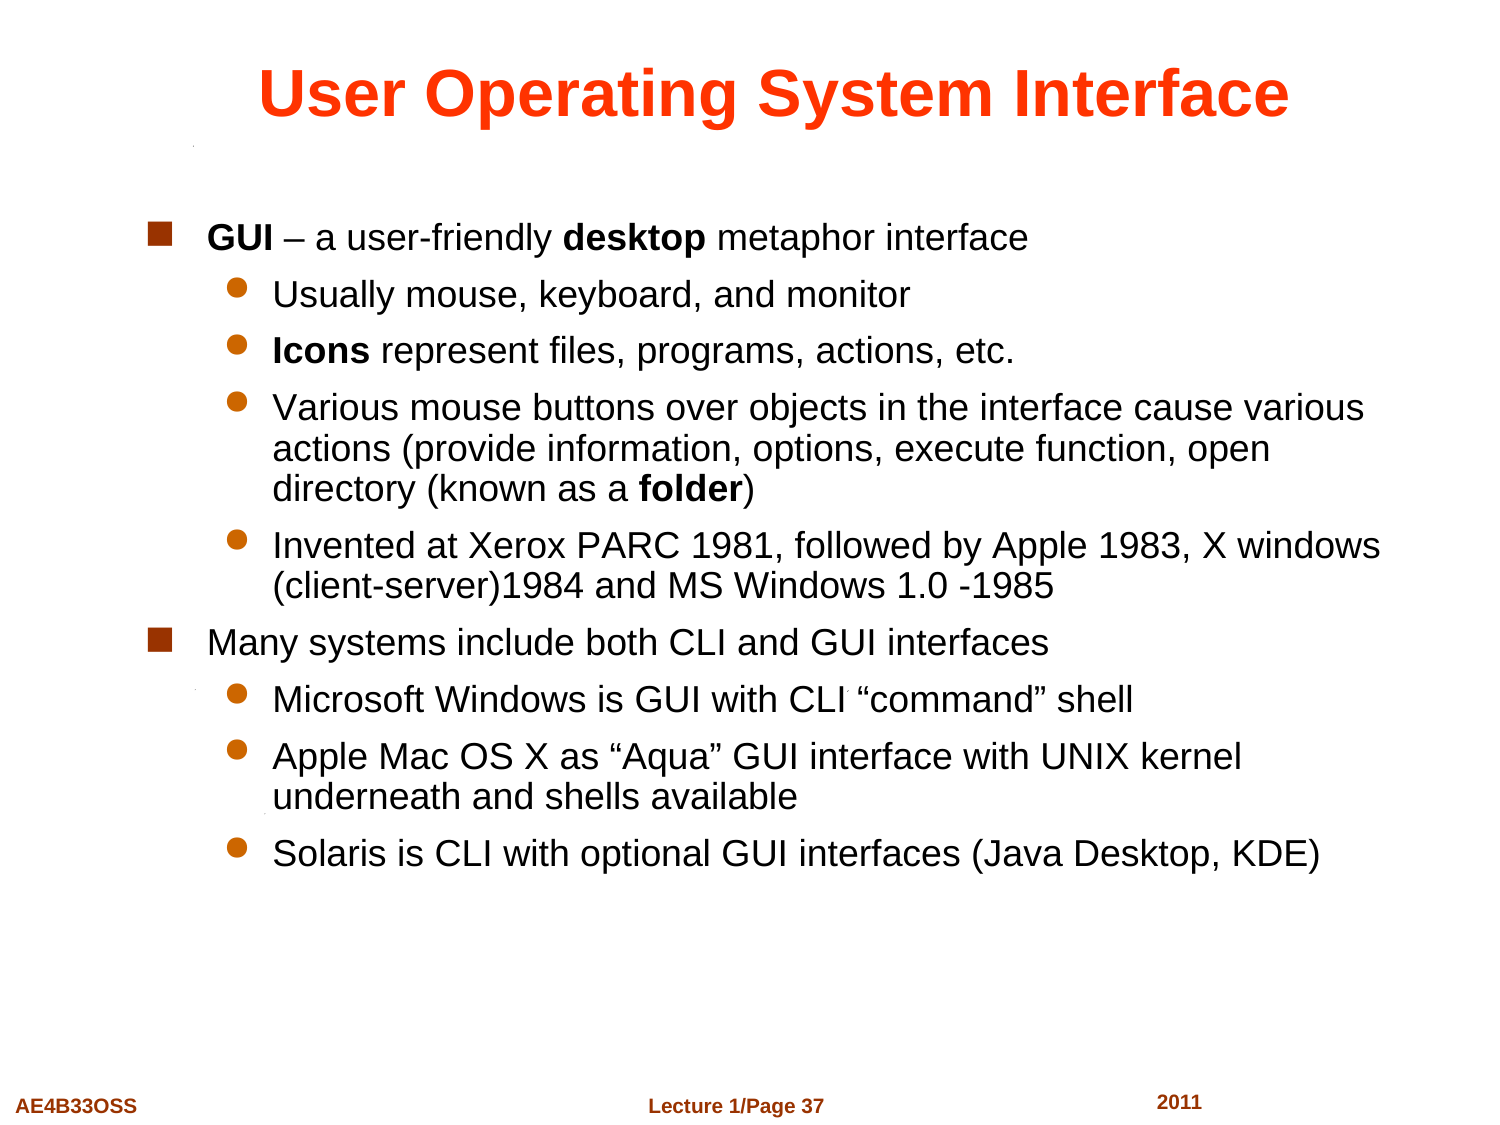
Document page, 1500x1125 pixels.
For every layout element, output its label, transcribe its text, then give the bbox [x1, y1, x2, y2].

title User Operating System Interface [112, 37, 1438, 138]
list GUI – a user-friendly desktop metaphor interface Usually mouse, keyboard, and monitor Icons represent files, programs, actions, etc. Various mouse buttons over objects in the interface cause various actions (provide information, options, execute function, open directory (known as a folder) Invented at Xerox PARC 1981, followed by Apple 1983, X windows (client-server)1984 and MS Windows 1.0 -1985 Many systems include both CLI and GUI interfaces Microsoft Windows is GUI with CLI “command” shell Apple Mac OS X as “Aqua” GUI interface with UNIX kernel underneath and shells available Solaris is CLI with optional GUI interfaces (Java Desktop, KDE) [135, 210, 1425, 946]
